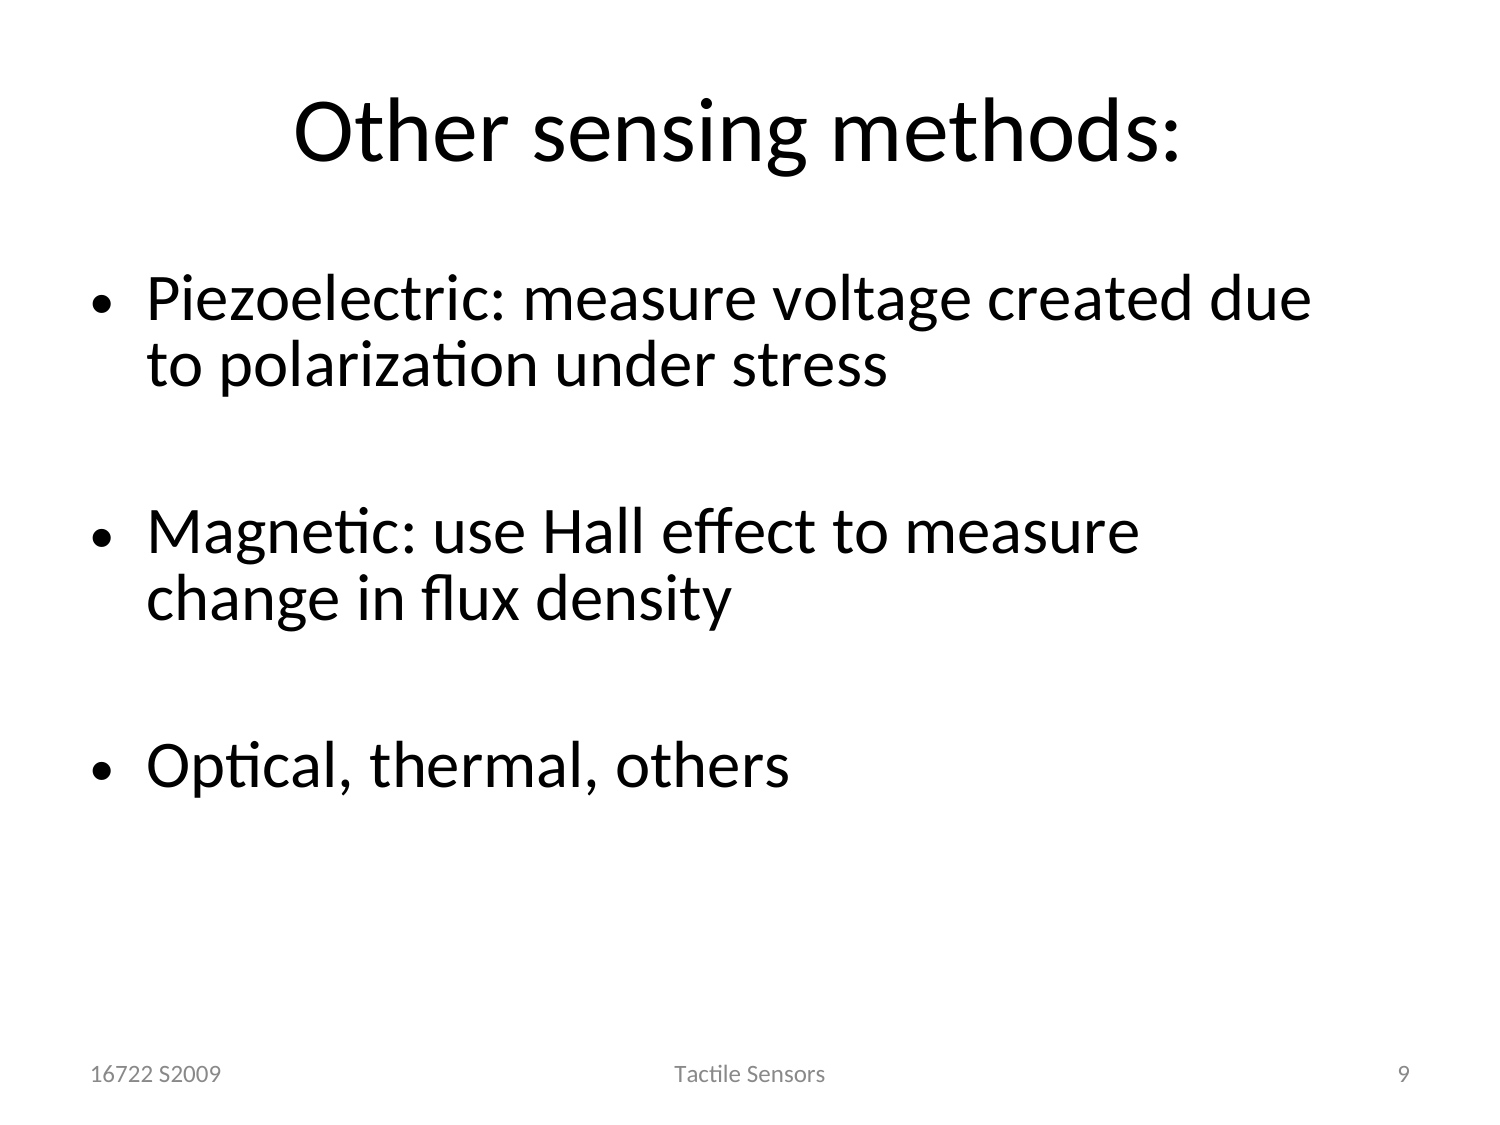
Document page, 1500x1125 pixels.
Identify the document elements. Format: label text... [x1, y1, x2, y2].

text_box 16722 S2009 [74, 1042, 426, 1103]
text_box <number> [1074, 1042, 1426, 1103]
title Other sensing methods: [75, 45, 1426, 233]
list Piezoelectric: measure voltage created due to polarization under stress Magnetic: use Hall effect to measure change in flux density Optical, thermal, others [75, 262, 1338, 1006]
text_box Tactile Sensors [512, 1042, 988, 1103]
